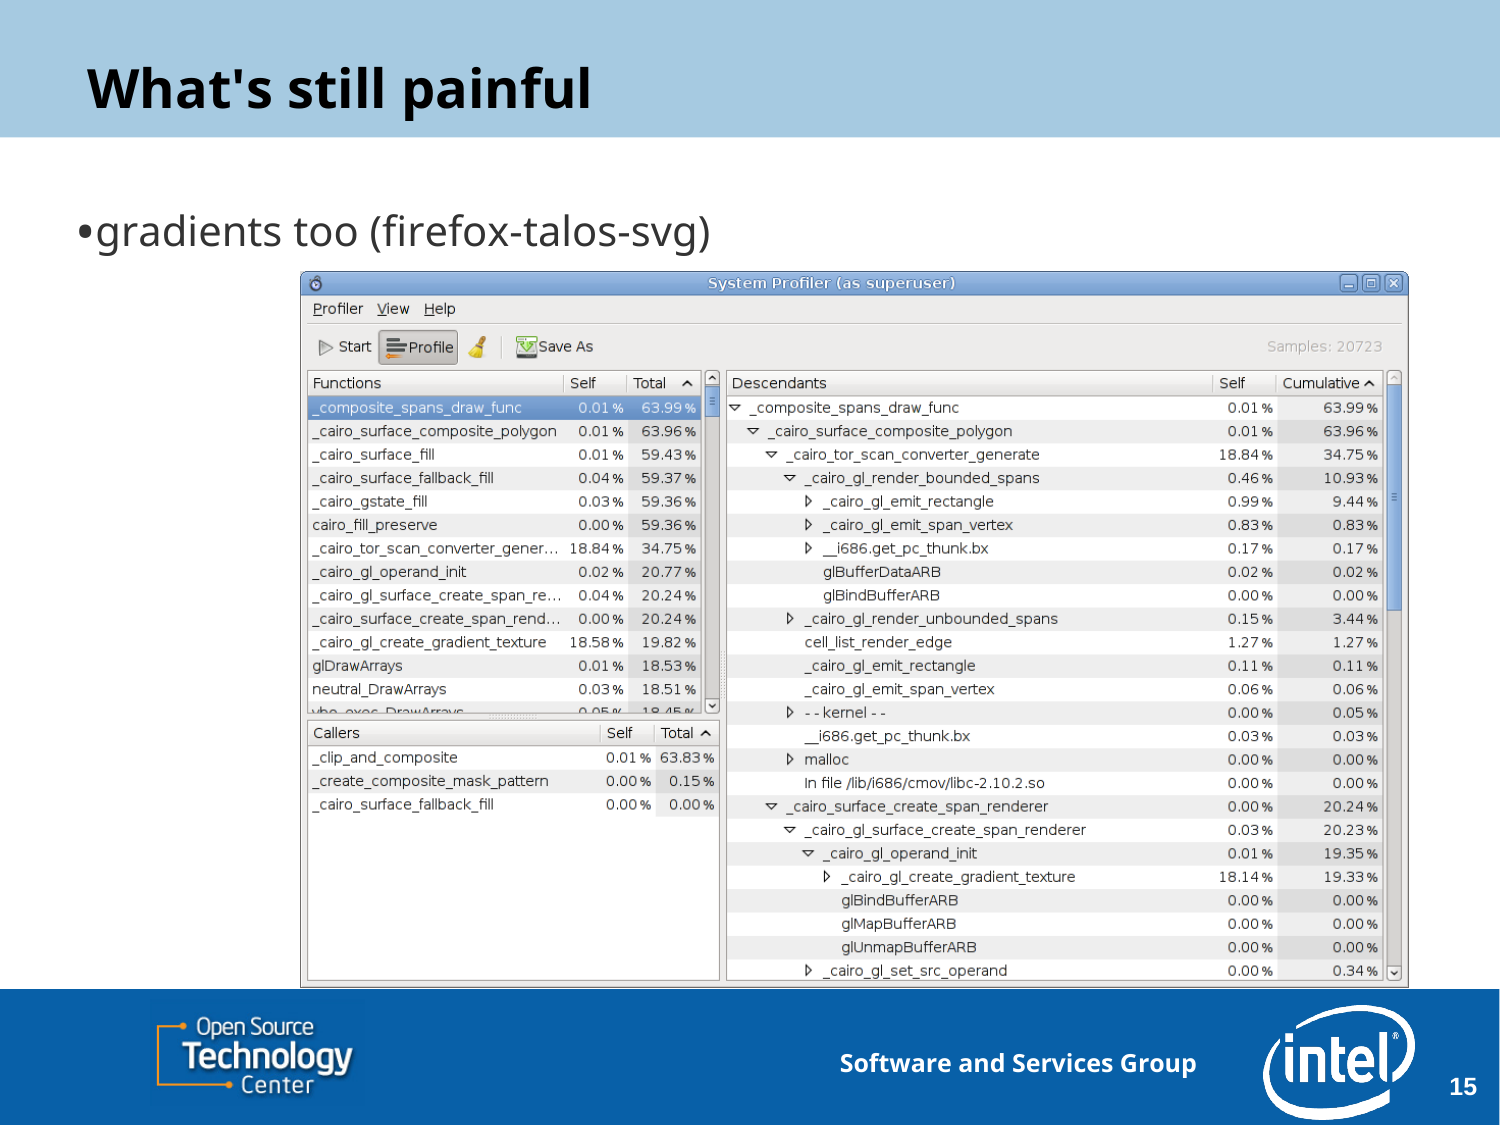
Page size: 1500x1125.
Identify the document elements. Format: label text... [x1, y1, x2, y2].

list gradients too (firefox-talos-svg) [74, 202, 1425, 930]
picture [150, 999, 365, 1106]
picture [1263, 1005, 1415, 1120]
picture [300, 271, 1409, 988]
title What's still painful [87, 44, 1446, 131]
